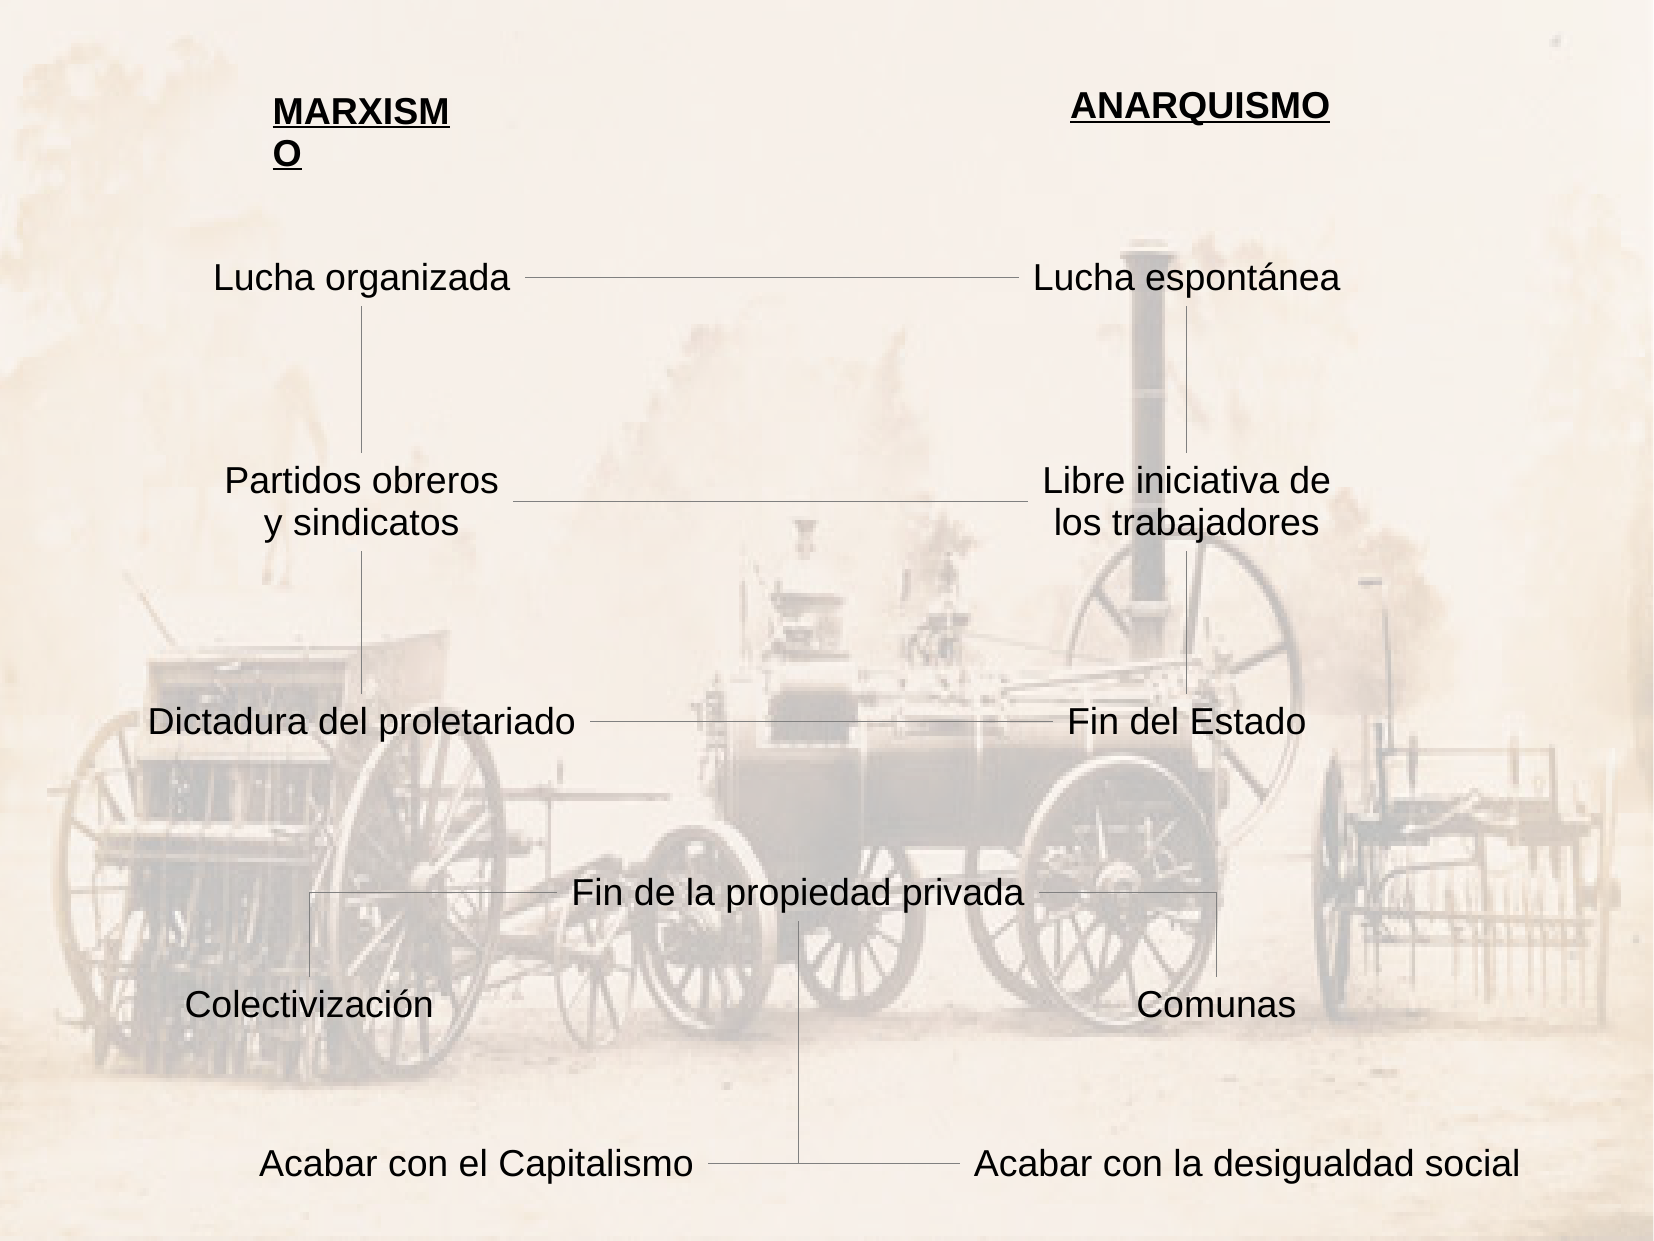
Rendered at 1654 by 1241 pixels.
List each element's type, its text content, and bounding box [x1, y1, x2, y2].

text_box Lucha organizada [198, 249, 526, 307]
text_box Colectivización [169, 976, 449, 1034]
picture [0, 0, 1654, 1241]
text_box ANARQUISMO [1055, 77, 1344, 136]
text_box Fin del Estado [1052, 693, 1322, 751]
text_box Partidos obreros y sindicatos [209, 452, 514, 552]
text_box Comunas [1121, 976, 1312, 1034]
text_box Acabar con el Capitalismo [244, 1134, 709, 1192]
text_box Lucha espontánea [1018, 249, 1356, 307]
text_box Dictadura del proletariado [132, 693, 591, 751]
text_box MARXISMO [257, 82, 493, 141]
text_box Acabar con la desigualdad social [959, 1134, 1536, 1192]
text_box Libre iniciativa de los trabajadores [1027, 452, 1346, 552]
text_box Fin de la propiedad privada [556, 864, 1040, 922]
